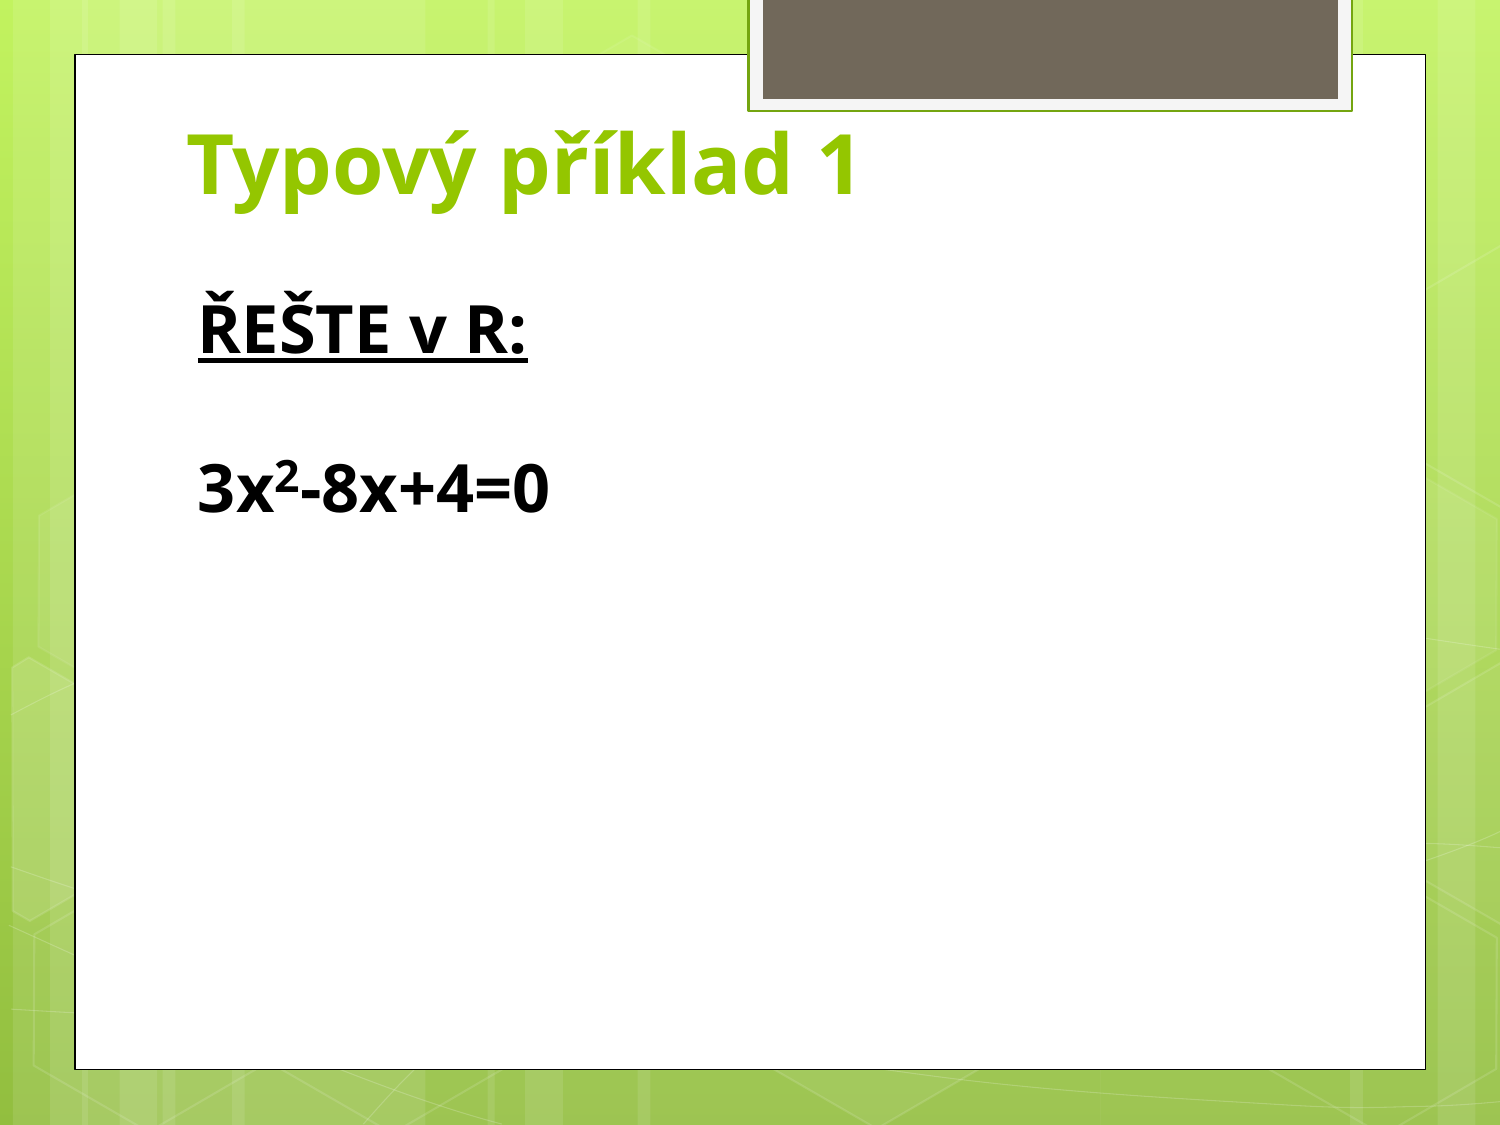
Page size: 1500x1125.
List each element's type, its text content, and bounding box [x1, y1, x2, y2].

title Typový příklad 1 [171, 30, 1415, 219]
text_box ŘEŠTE v R: 3x2-8x+4=0 [183, 279, 1282, 534]
